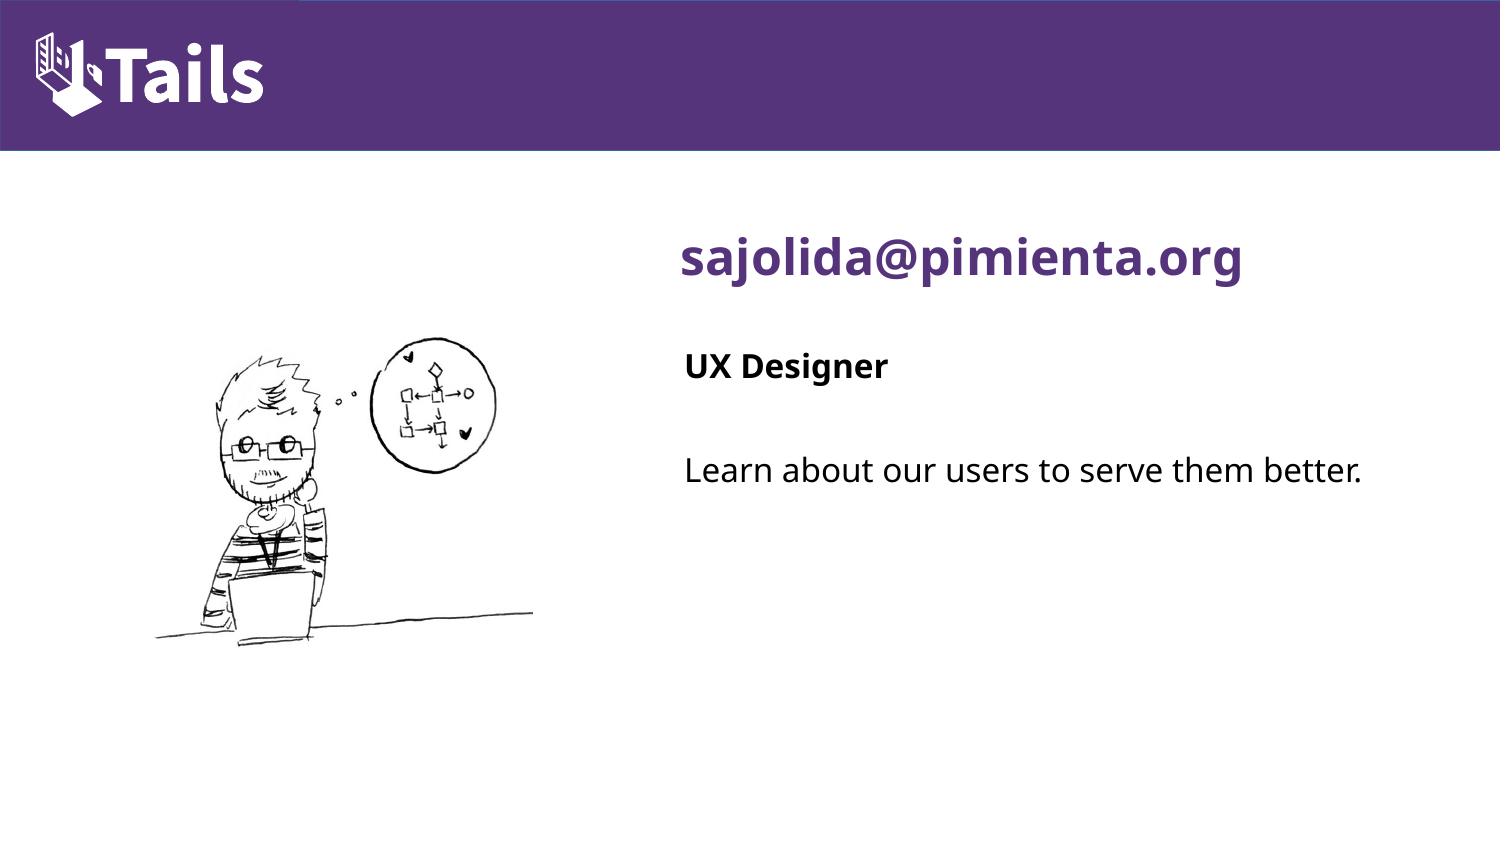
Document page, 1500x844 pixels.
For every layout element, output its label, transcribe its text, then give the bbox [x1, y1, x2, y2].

text_box UX Designer Learn about our users to serve them better. [669, 328, 1457, 488]
picture [139, 302, 533, 695]
title sajolida@pimienta.org [680, 192, 1463, 319]
